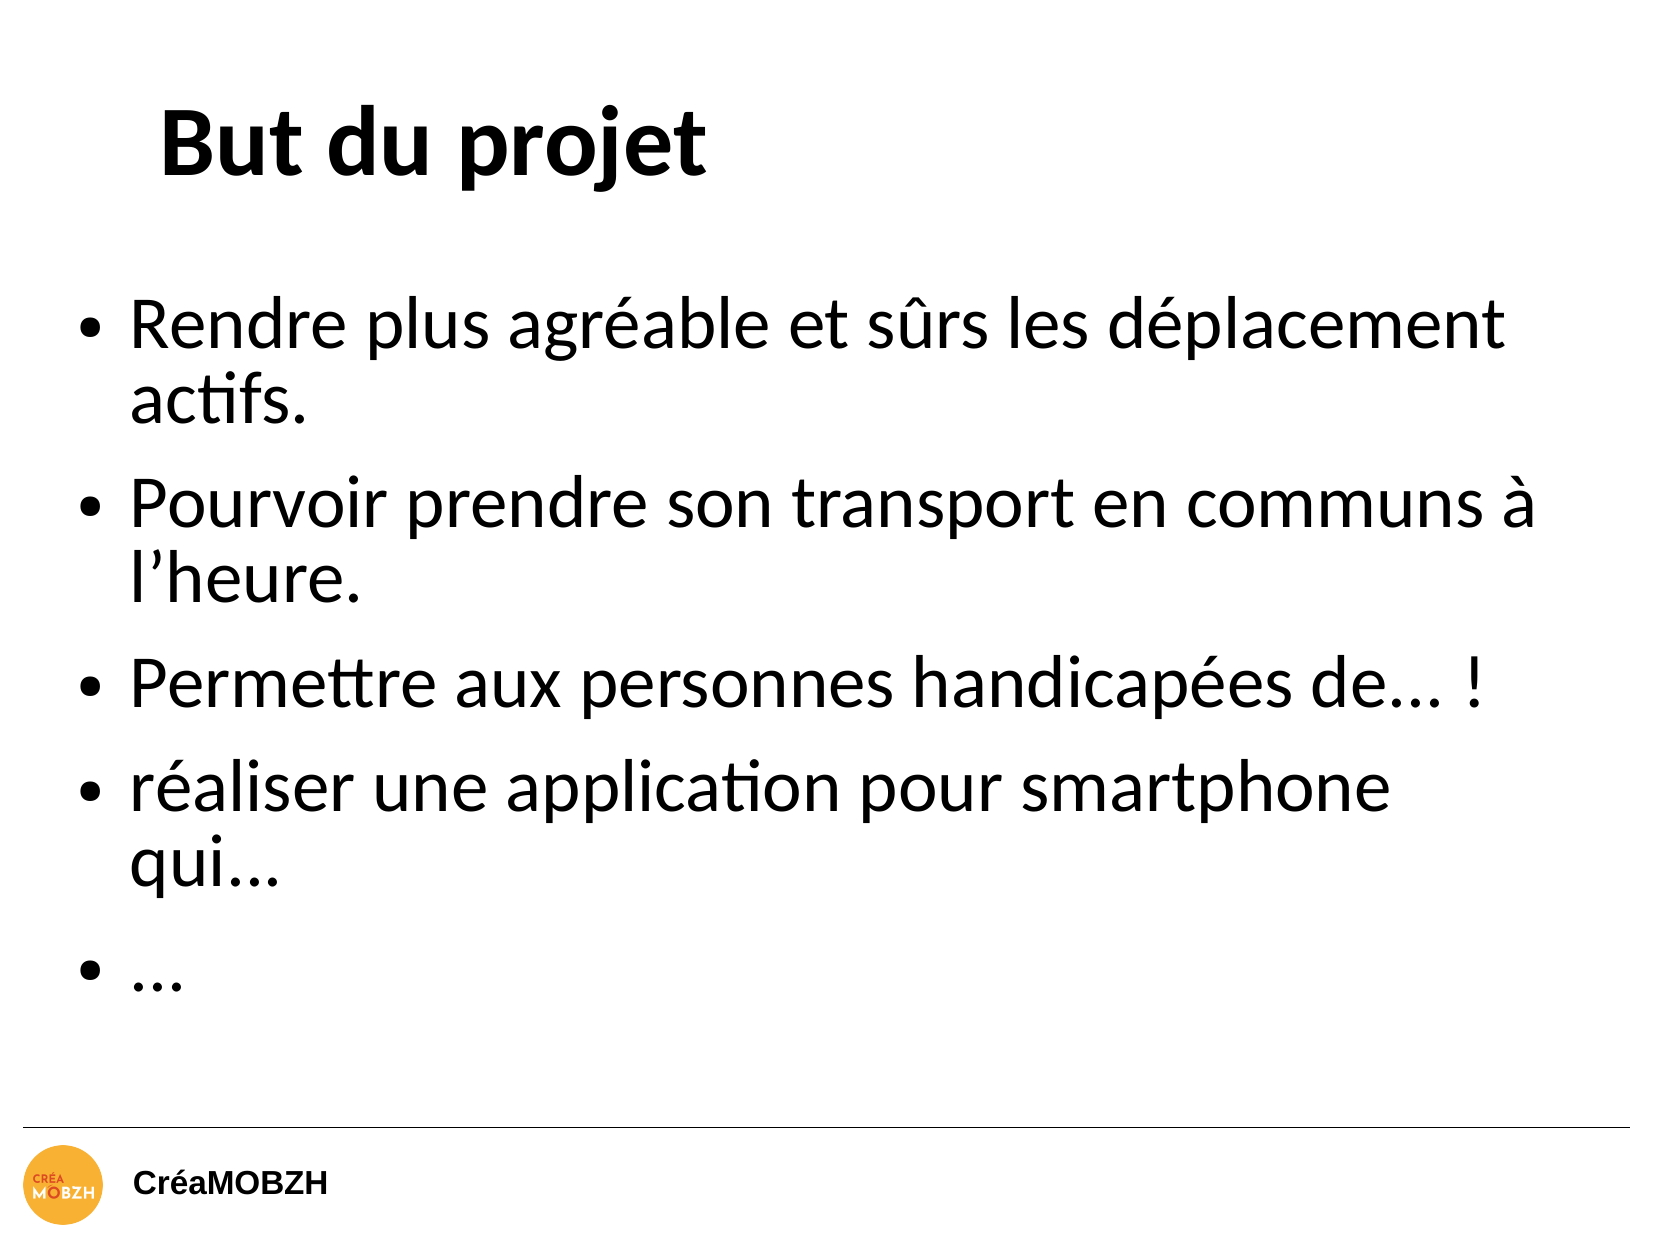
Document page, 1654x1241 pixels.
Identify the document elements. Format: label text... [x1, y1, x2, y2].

title But du projet [11, 47, 1347, 255]
text_box CréaMOBZH [118, 1157, 1040, 1241]
picture [23, 1145, 103, 1225]
list Rendre plus agréable et sûrs les déplacement actifs. Pourvoir prendre son transport en communs à l’heure. Permettre aux personnes handicapées de... ! réaliser une application pour smartphone qui... ... [59, 291, 1548, 1111]
